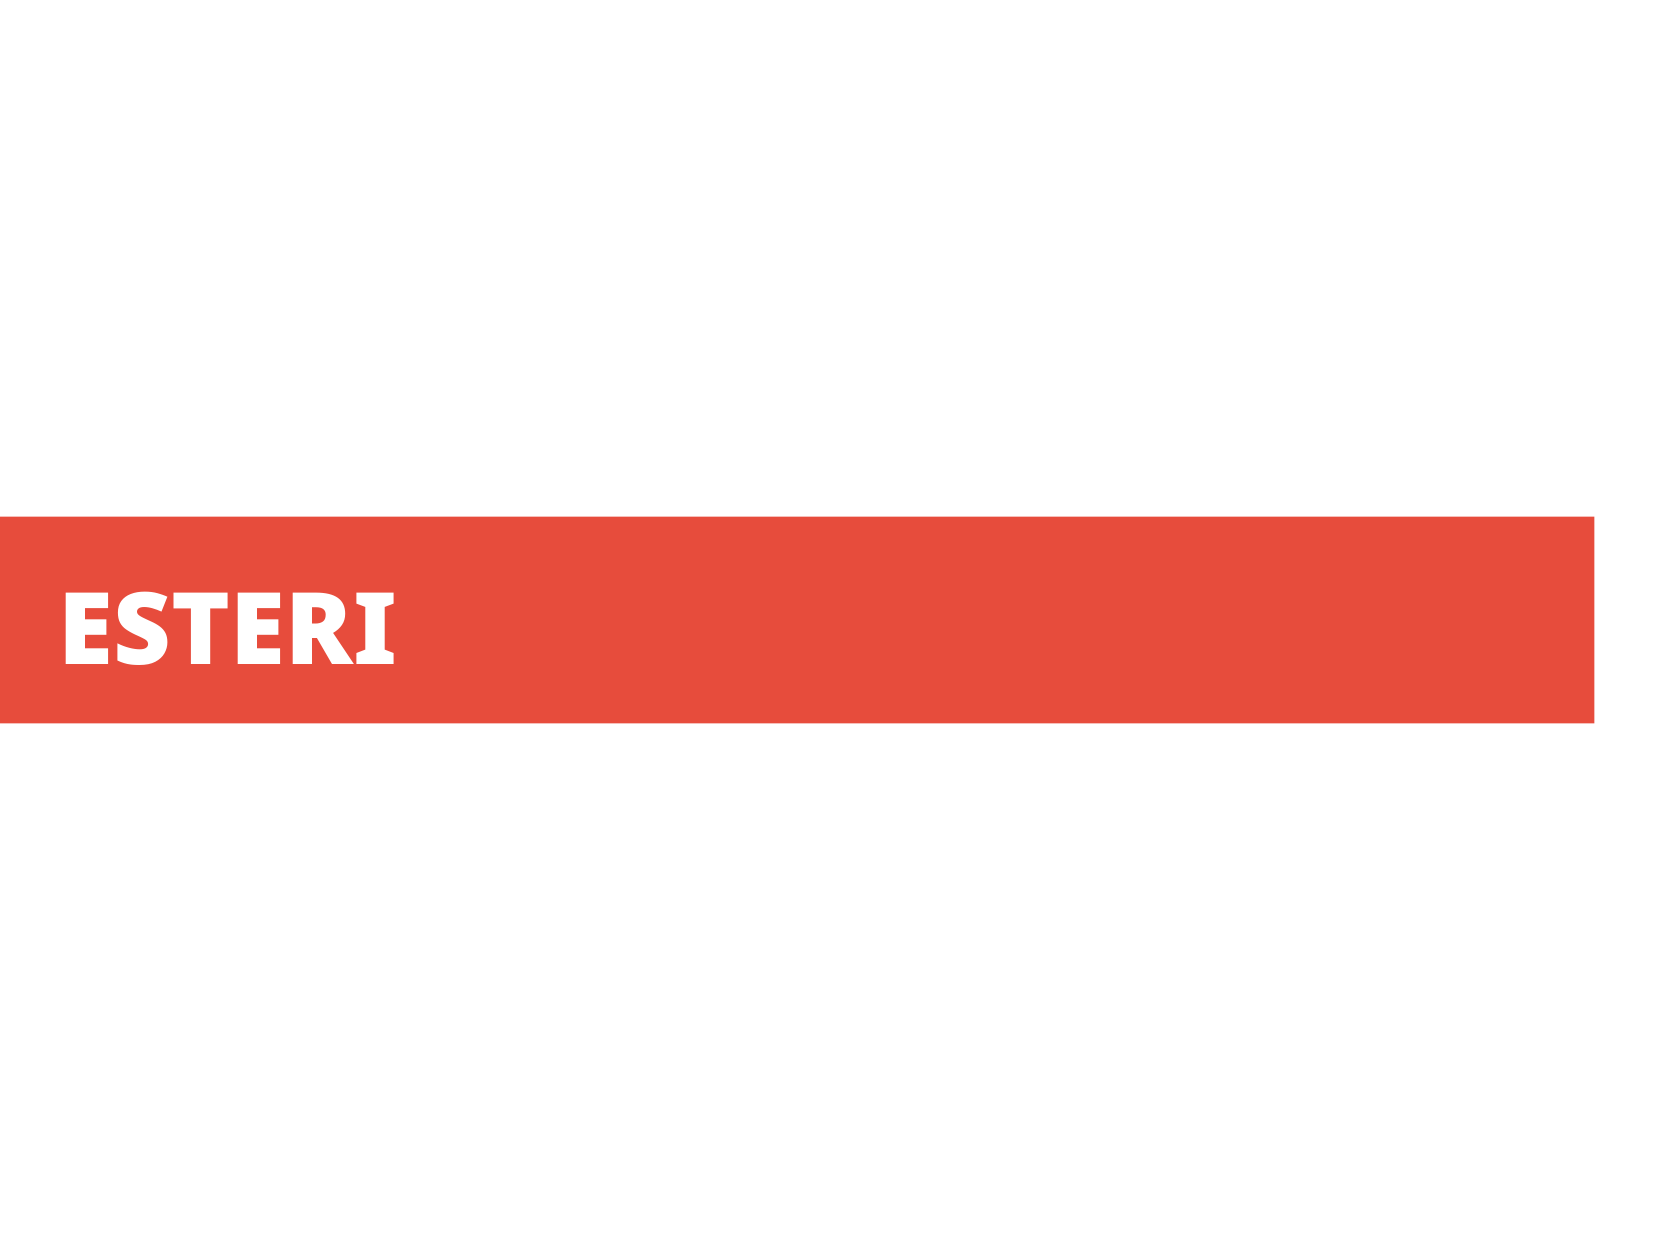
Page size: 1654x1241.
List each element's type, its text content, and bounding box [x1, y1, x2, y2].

title ESTERI [59, 546, 1595, 694]
